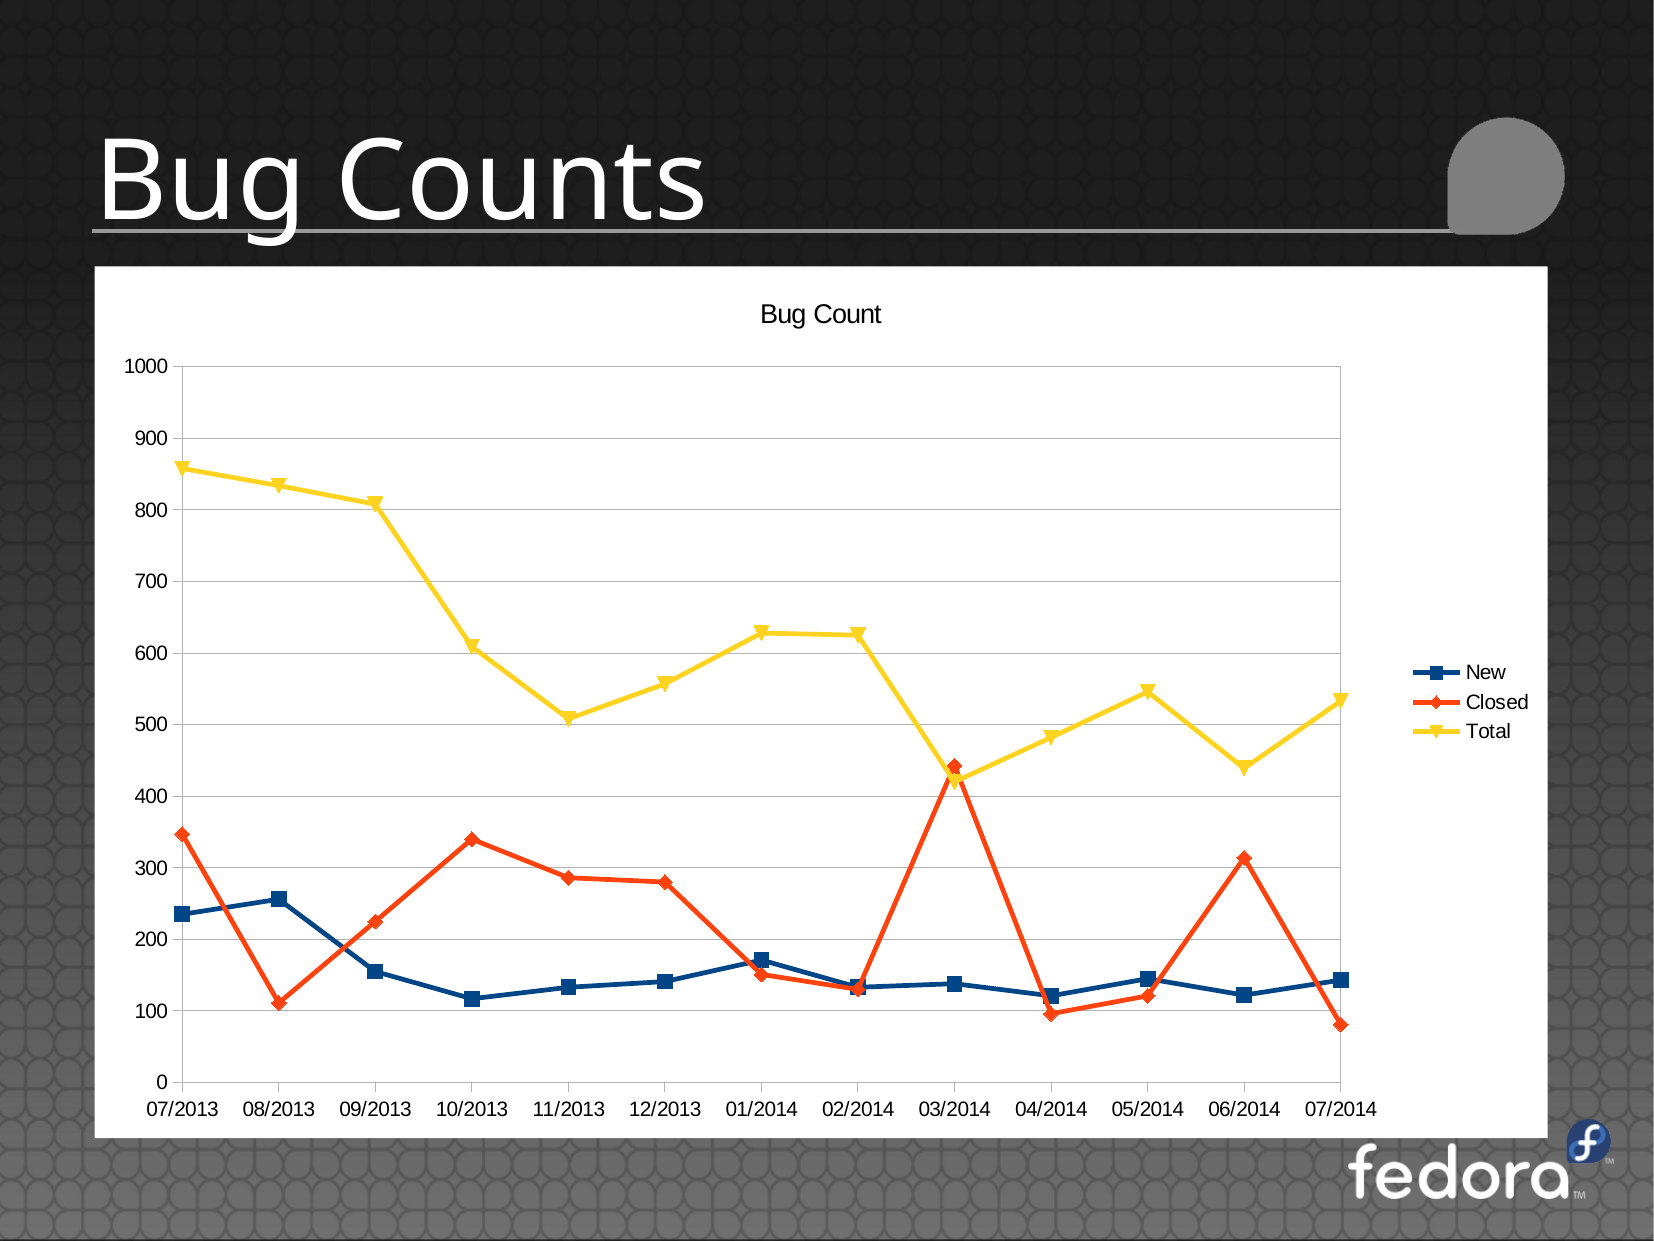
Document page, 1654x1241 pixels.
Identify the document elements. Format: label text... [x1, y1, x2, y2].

picture [0, 0, 1654, 1241]
title Bug Counts [94, 100, 1426, 251]
chart [94, 266, 1548, 1139]
